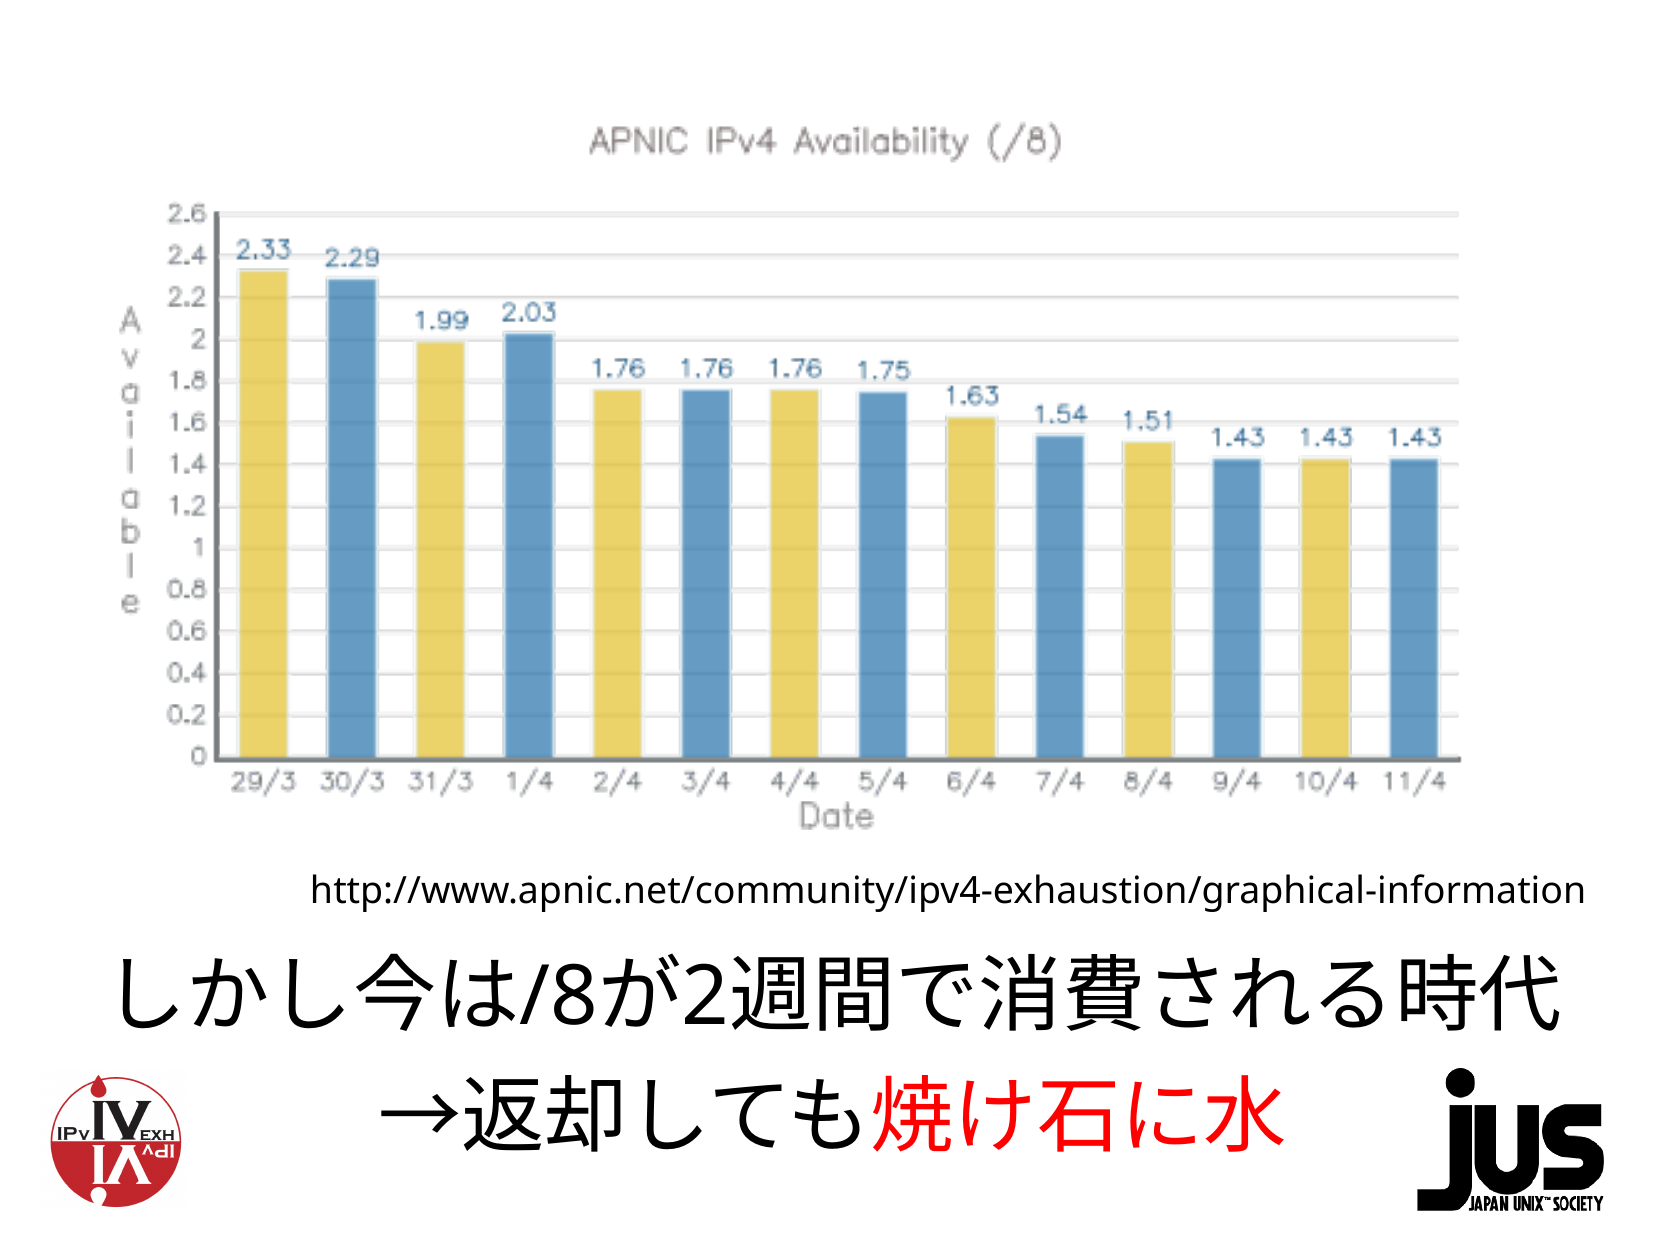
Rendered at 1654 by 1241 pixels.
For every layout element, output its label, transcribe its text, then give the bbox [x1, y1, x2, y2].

picture [118, 88, 1536, 835]
text_box http://www.apnic.net/community/ipv4-exhaustion/graphical-information [295, 856, 1625, 912]
picture [41, 1068, 190, 1210]
picture [1417, 1068, 1604, 1211]
title しかし今は/8が2週間で消費される時代 →返却しても焼け石に水 [88, 958, 1577, 1138]
